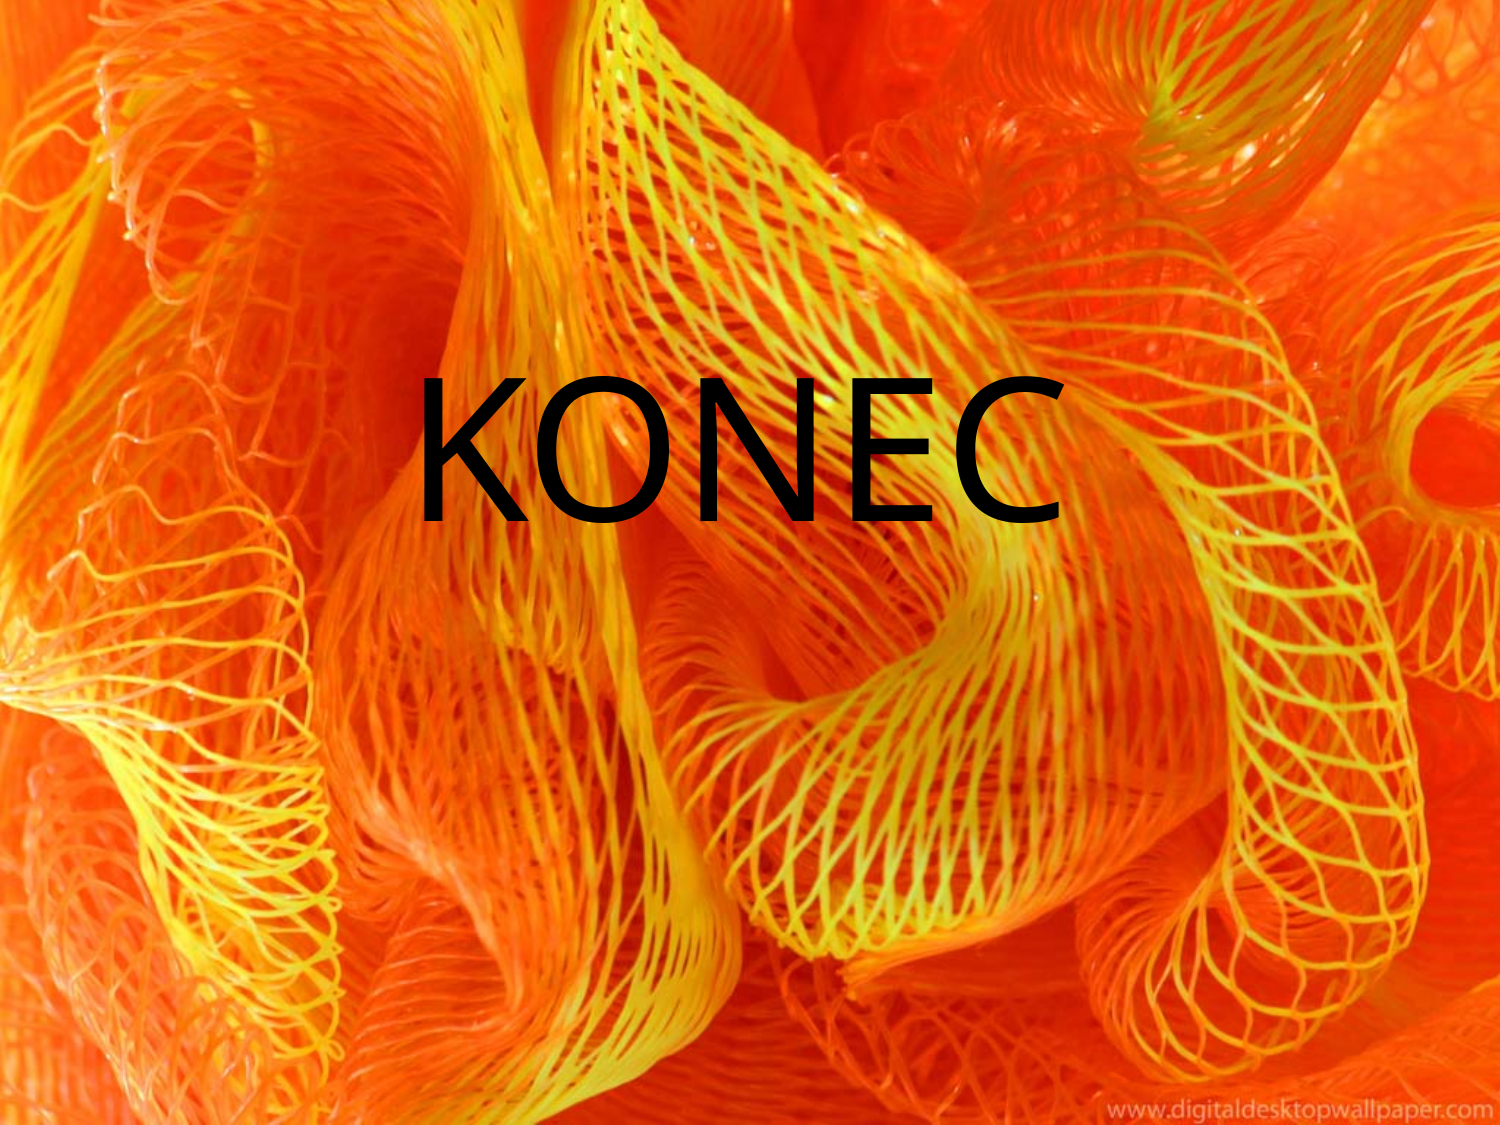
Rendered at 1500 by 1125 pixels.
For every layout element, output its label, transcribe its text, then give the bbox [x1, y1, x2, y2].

picture [0, 0, 1500, 1125]
text_box KONEC [171, 314, 1306, 690]
